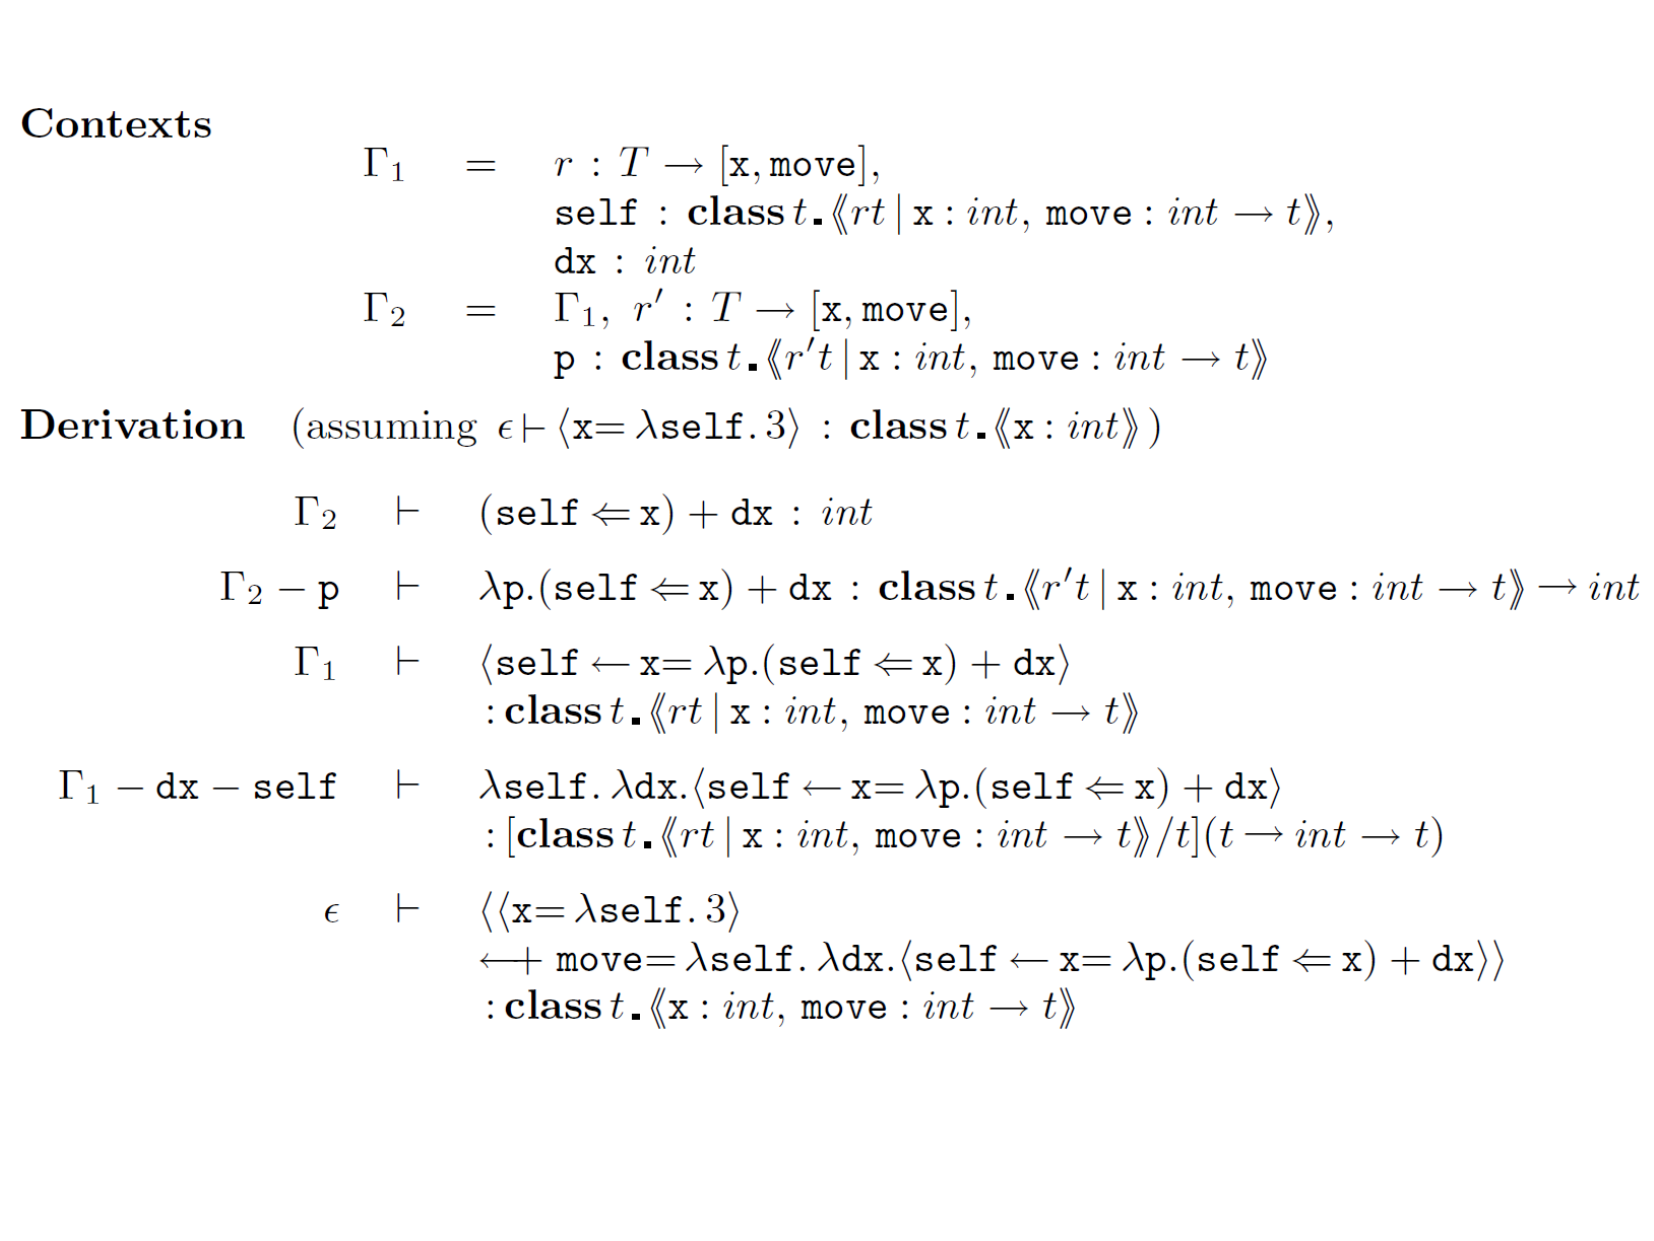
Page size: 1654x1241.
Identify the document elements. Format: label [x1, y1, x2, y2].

picture [4, 98, 1654, 1036]
